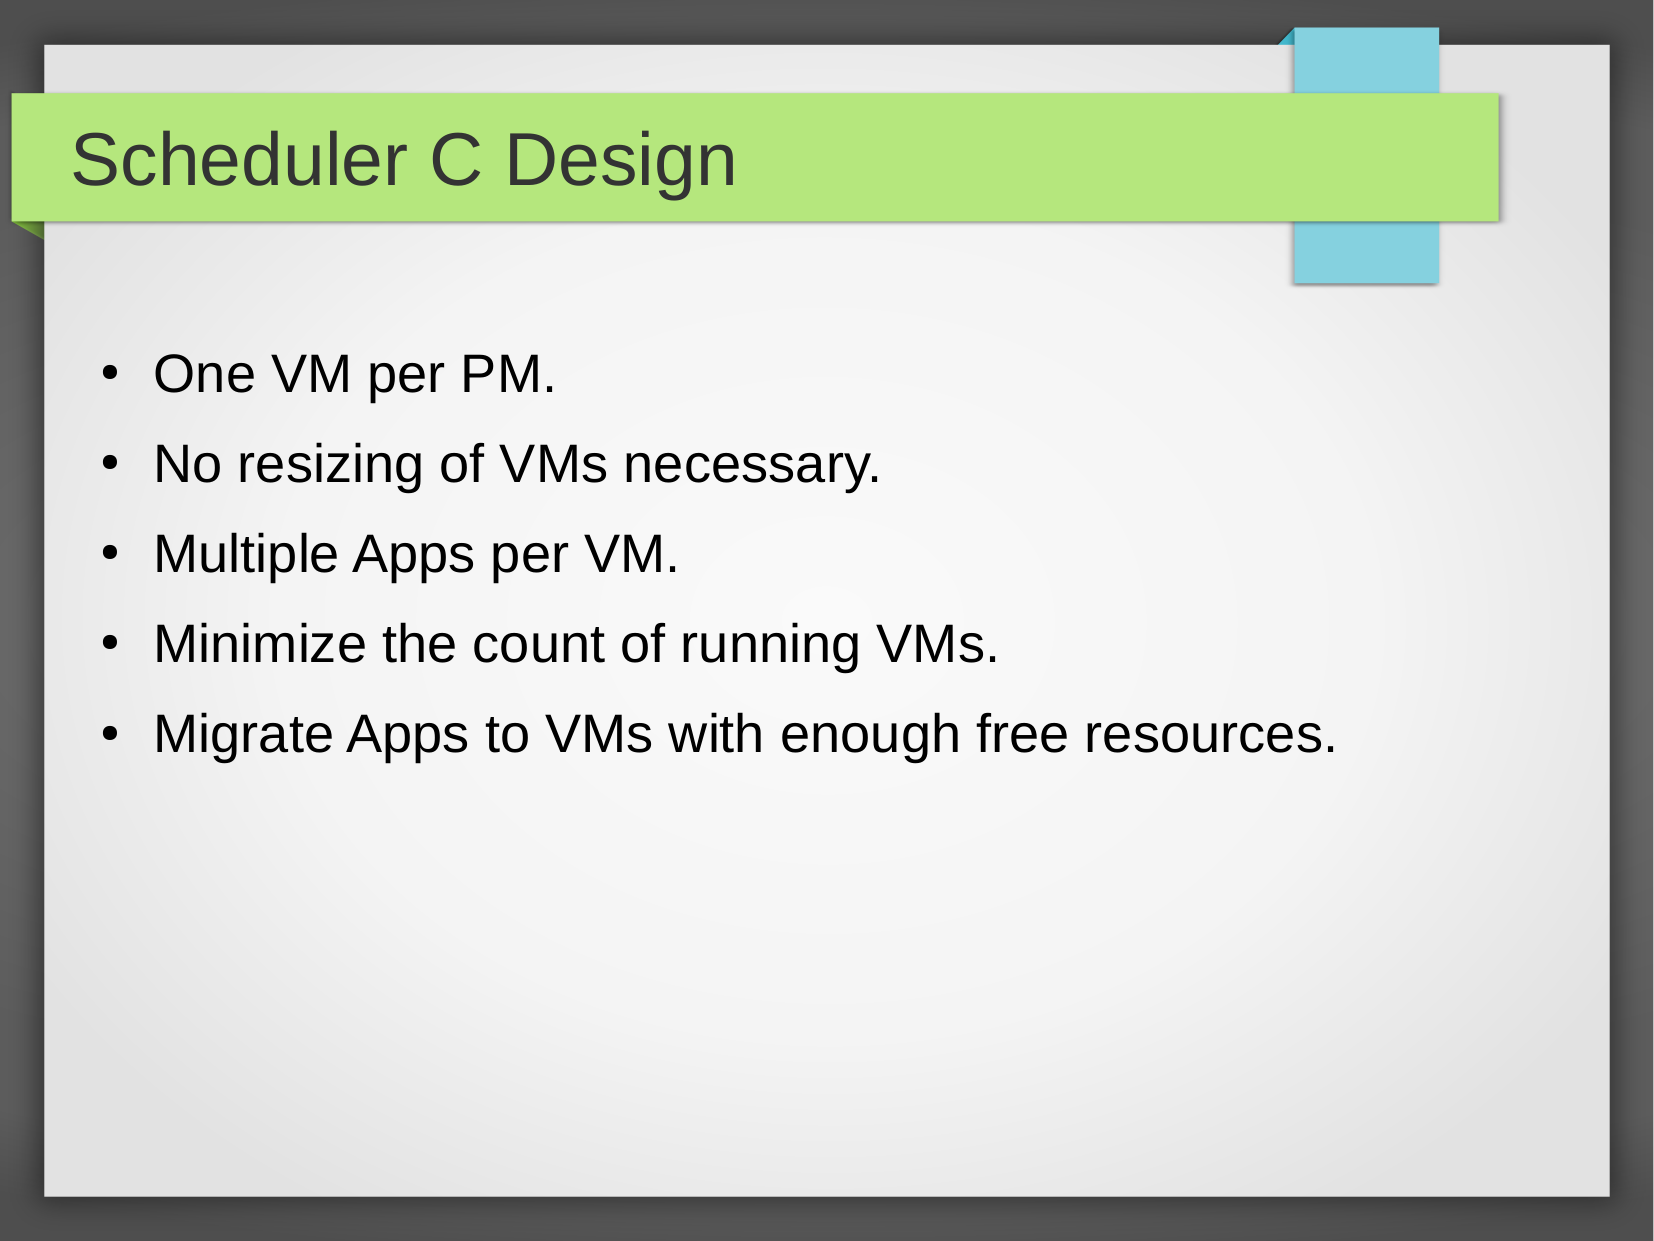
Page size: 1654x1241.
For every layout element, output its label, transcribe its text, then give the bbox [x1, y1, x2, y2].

title Scheduler C Design [70, 106, 1229, 213]
list One VM per PM. No resizing of VMs necessary. Multiple Apps per VM. Minimize the count of running VMs. Migrate Apps to VMs with enough free resources. [82, 343, 1538, 1063]
picture [0, 0, 1654, 1241]
